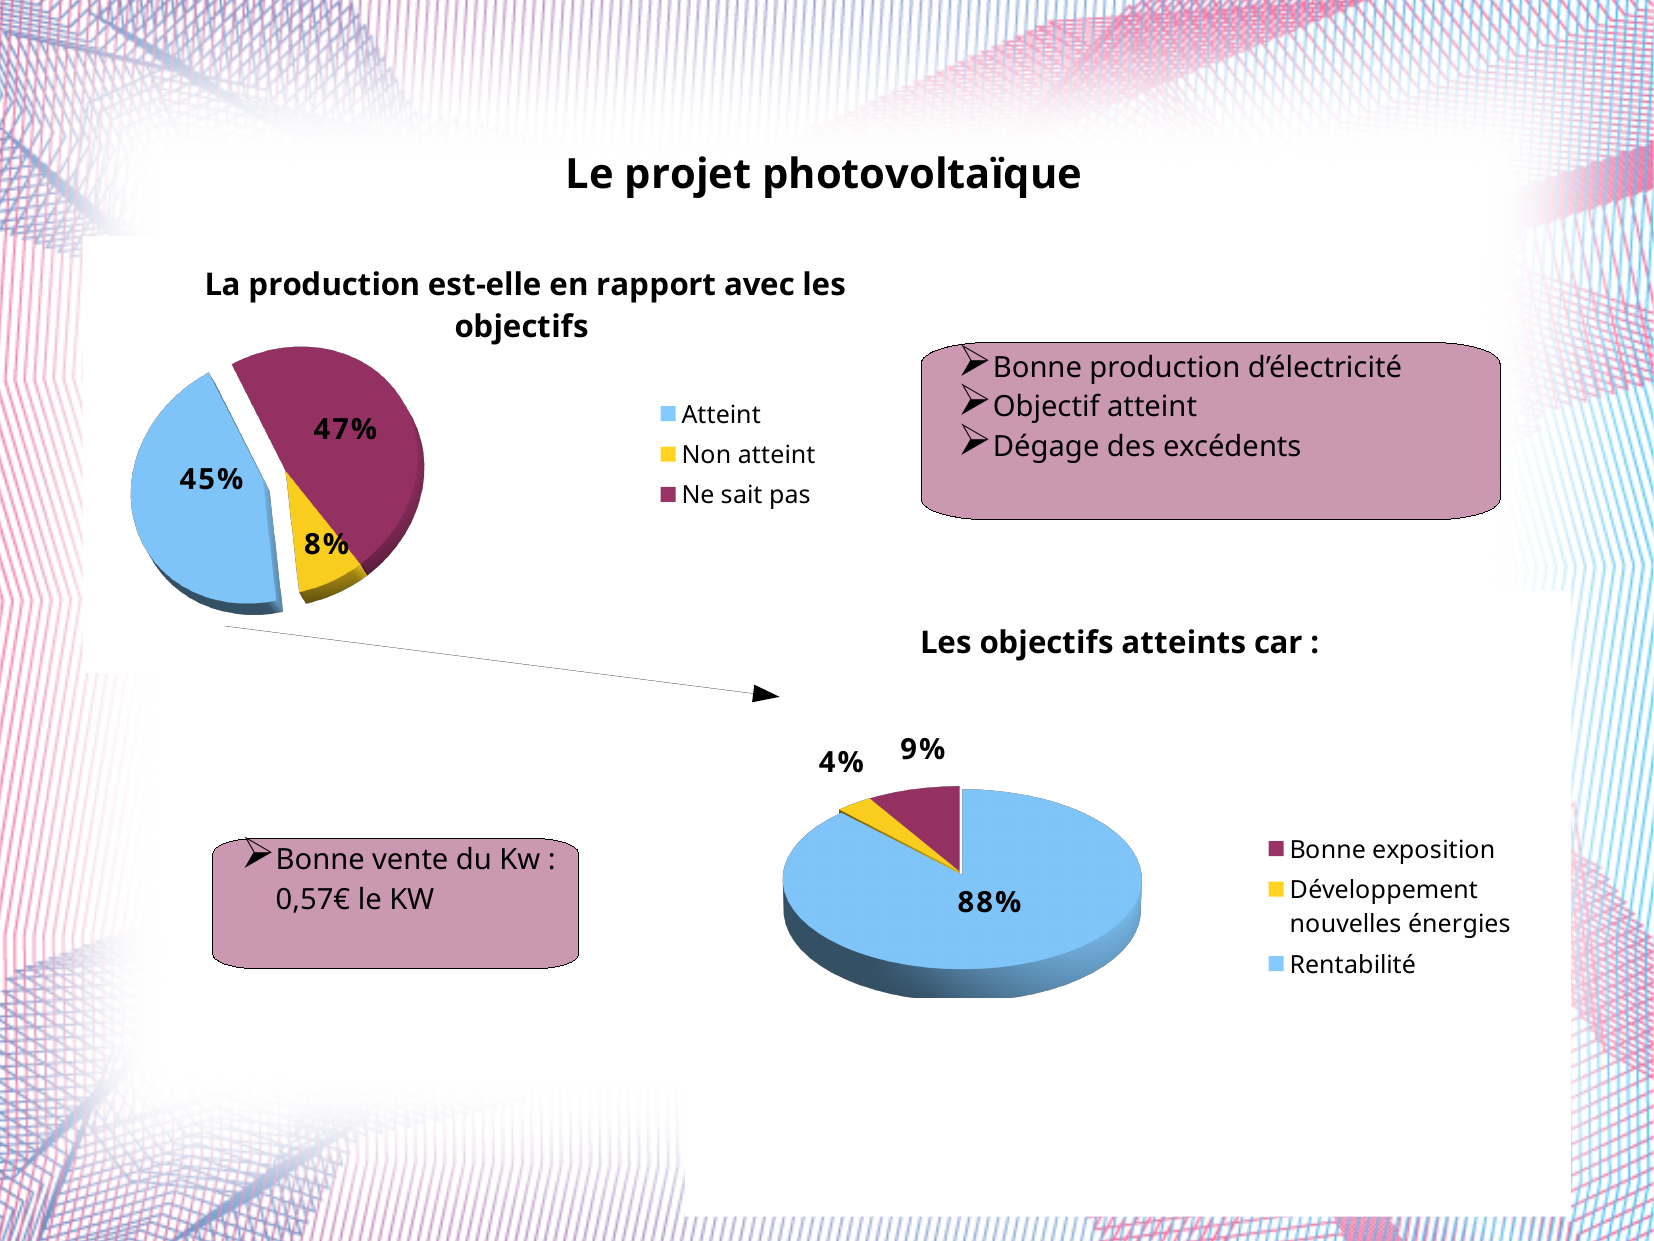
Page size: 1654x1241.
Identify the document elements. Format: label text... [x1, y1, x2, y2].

text_box Bonne vente du Kw : 0,57€ le KW [212, 838, 579, 969]
picture [0, 0, 1654, 1241]
title Le projet photovoltaïque [94, 49, 1583, 257]
text_box Bonne production d’électricité Objectif atteint Dégage des excédents [921, 342, 1501, 520]
chart [82, 236, 1571, 1217]
